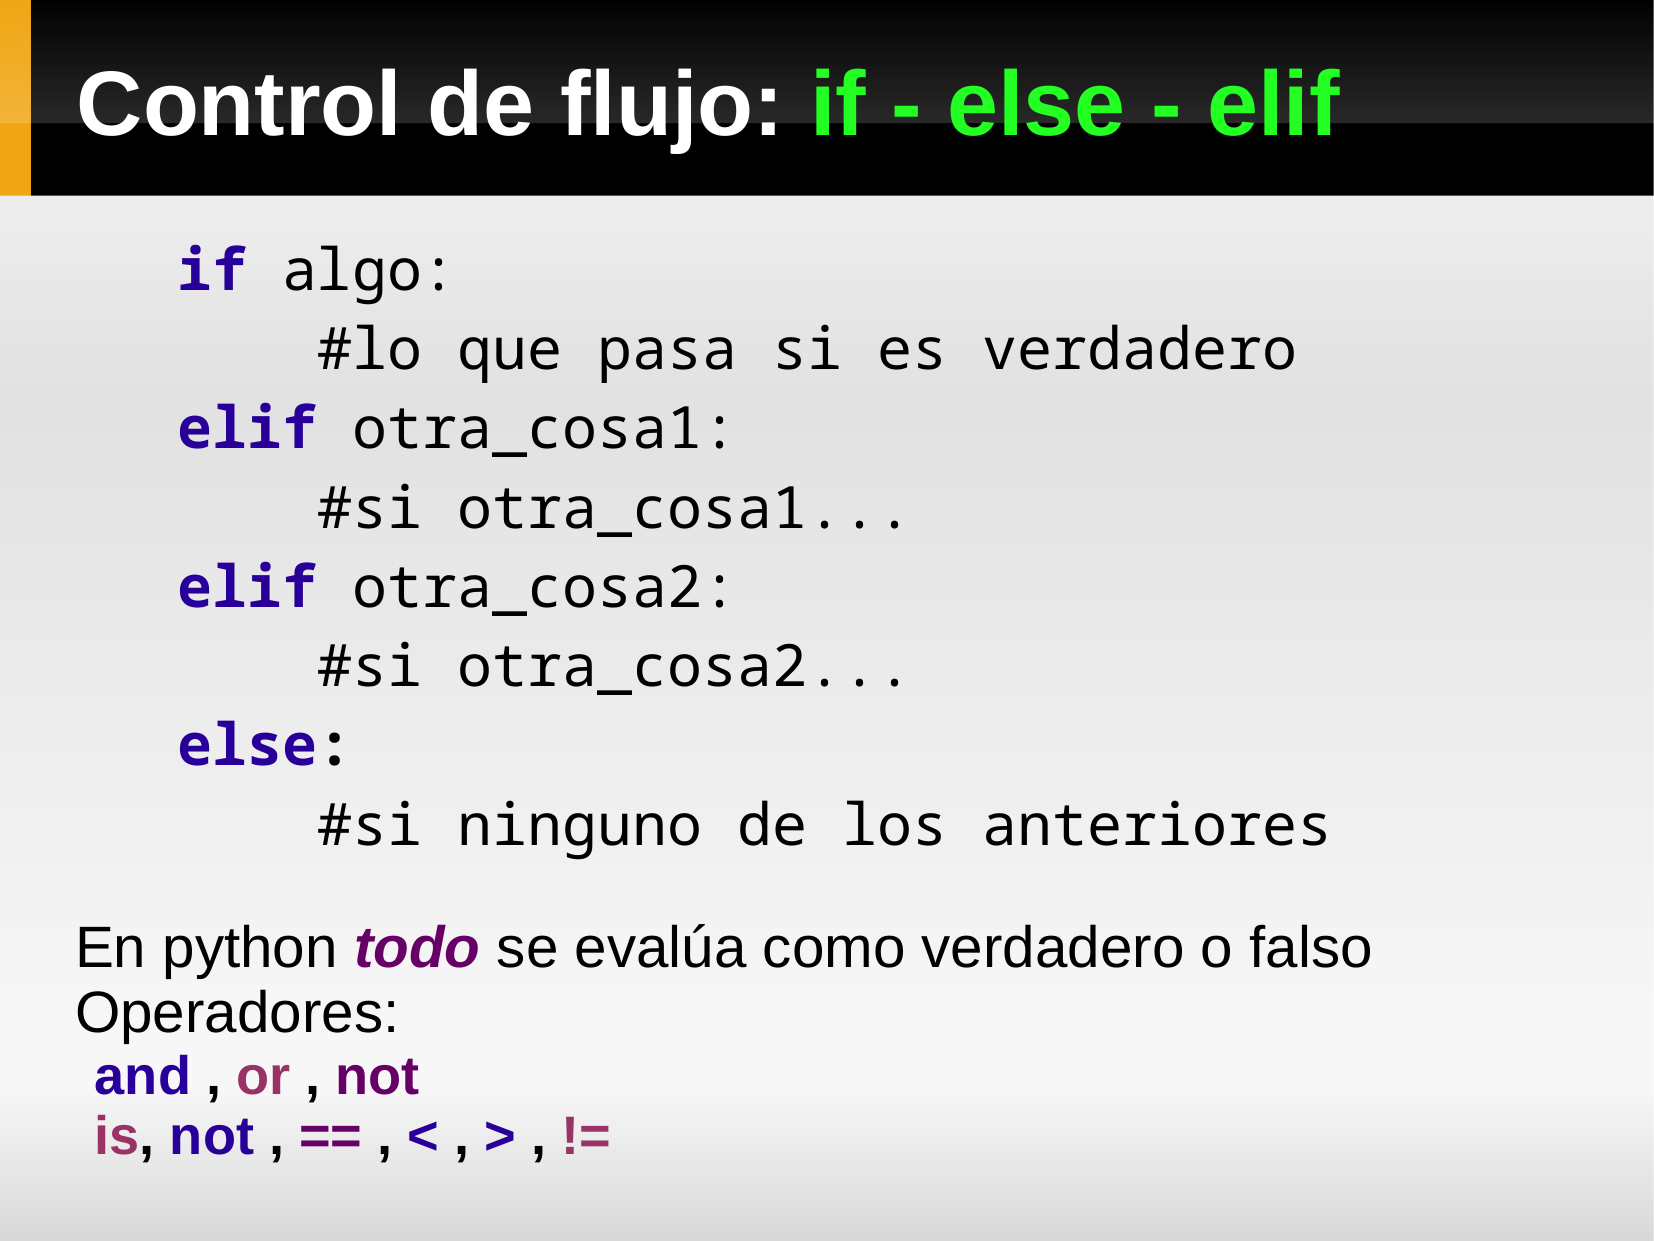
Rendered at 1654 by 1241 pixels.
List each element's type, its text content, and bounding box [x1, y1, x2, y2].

title Control de flujo: if - else - elif [76, 7, 1565, 200]
subtitle if algo: #lo que pasa si es verdadero elif otra_cosa1: #si otra_cosa1... elif otra_cosa2: #si otra_cosa2... else: #si ninguno de los anteriores En python todo se evalúa como verdadero o falso Operadores: and , or , not is, not , == , < , > , != [59, 228, 1548, 1166]
picture [0, 0, 1654, 1241]
